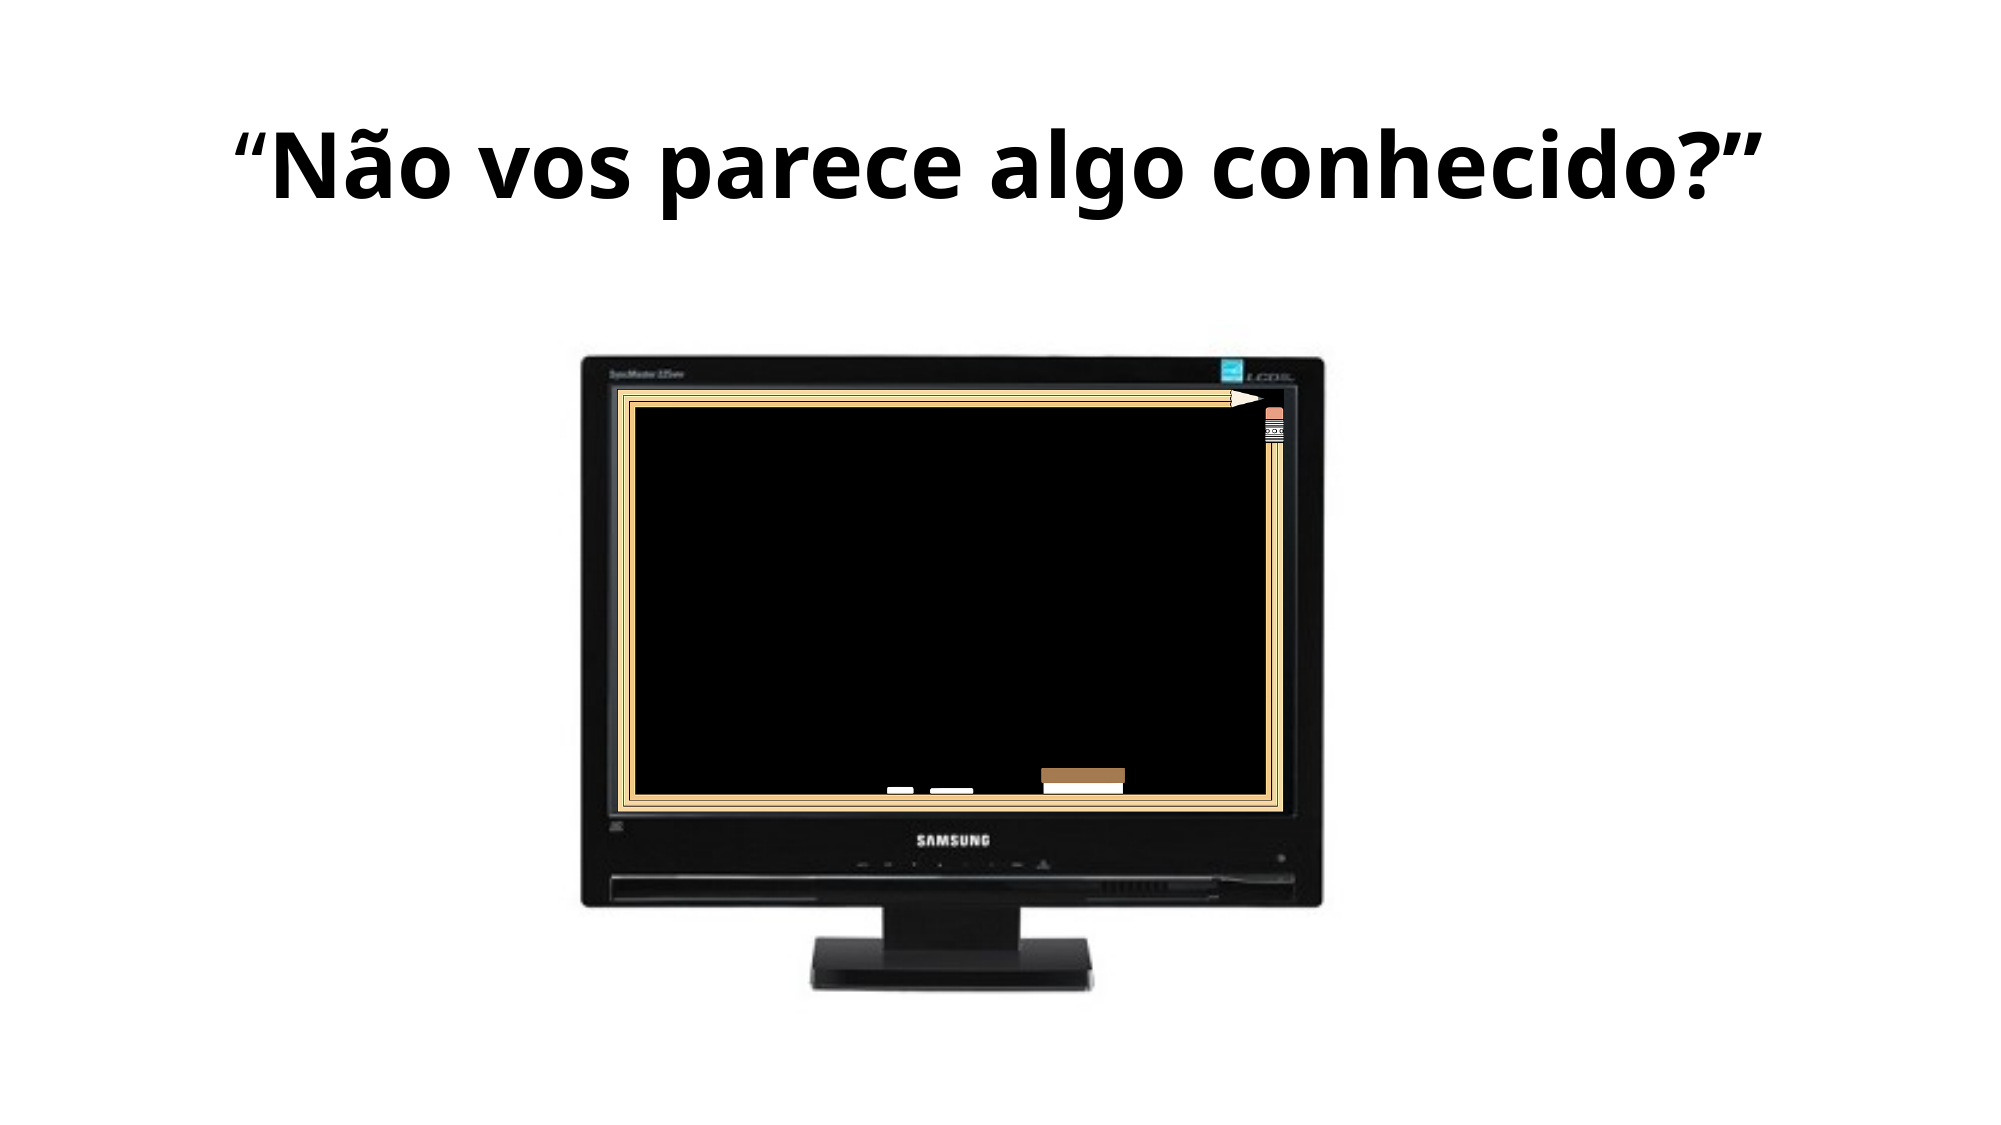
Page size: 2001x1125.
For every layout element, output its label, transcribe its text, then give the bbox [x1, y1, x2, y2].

picture [445, 324, 1461, 1023]
title “Não vos parece algo conhecido?” [137, 59, 1863, 278]
